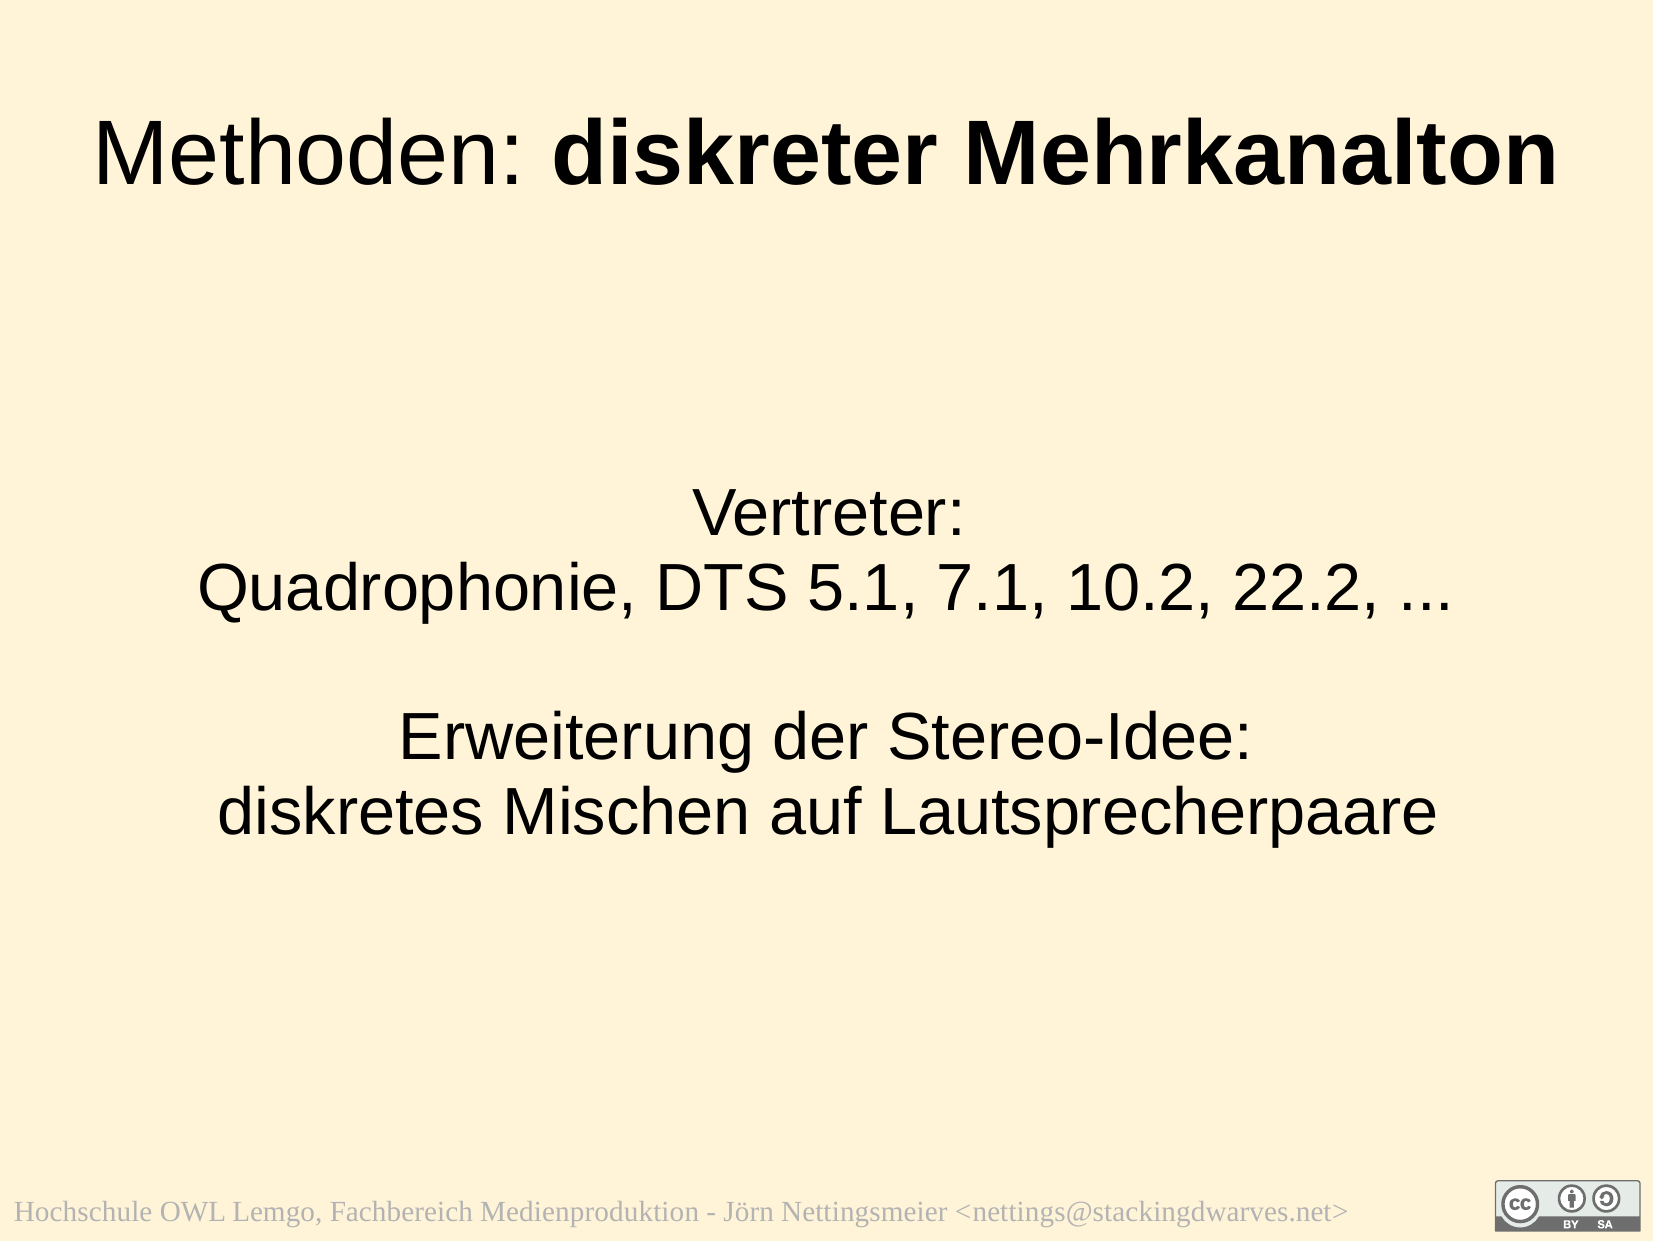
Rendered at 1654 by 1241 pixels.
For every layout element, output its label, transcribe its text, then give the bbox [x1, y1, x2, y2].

title Methoden: diskreter Mehrkanalton [82, 49, 1571, 257]
subtitle Vertreter: Quadrophonie, DTS 5.1, 7.1, 10.2, 22.2, ... Erweiterung der Stereo-Idee: diskretes Mischen auf Lautsprecherpaare [82, 290, 1571, 1109]
